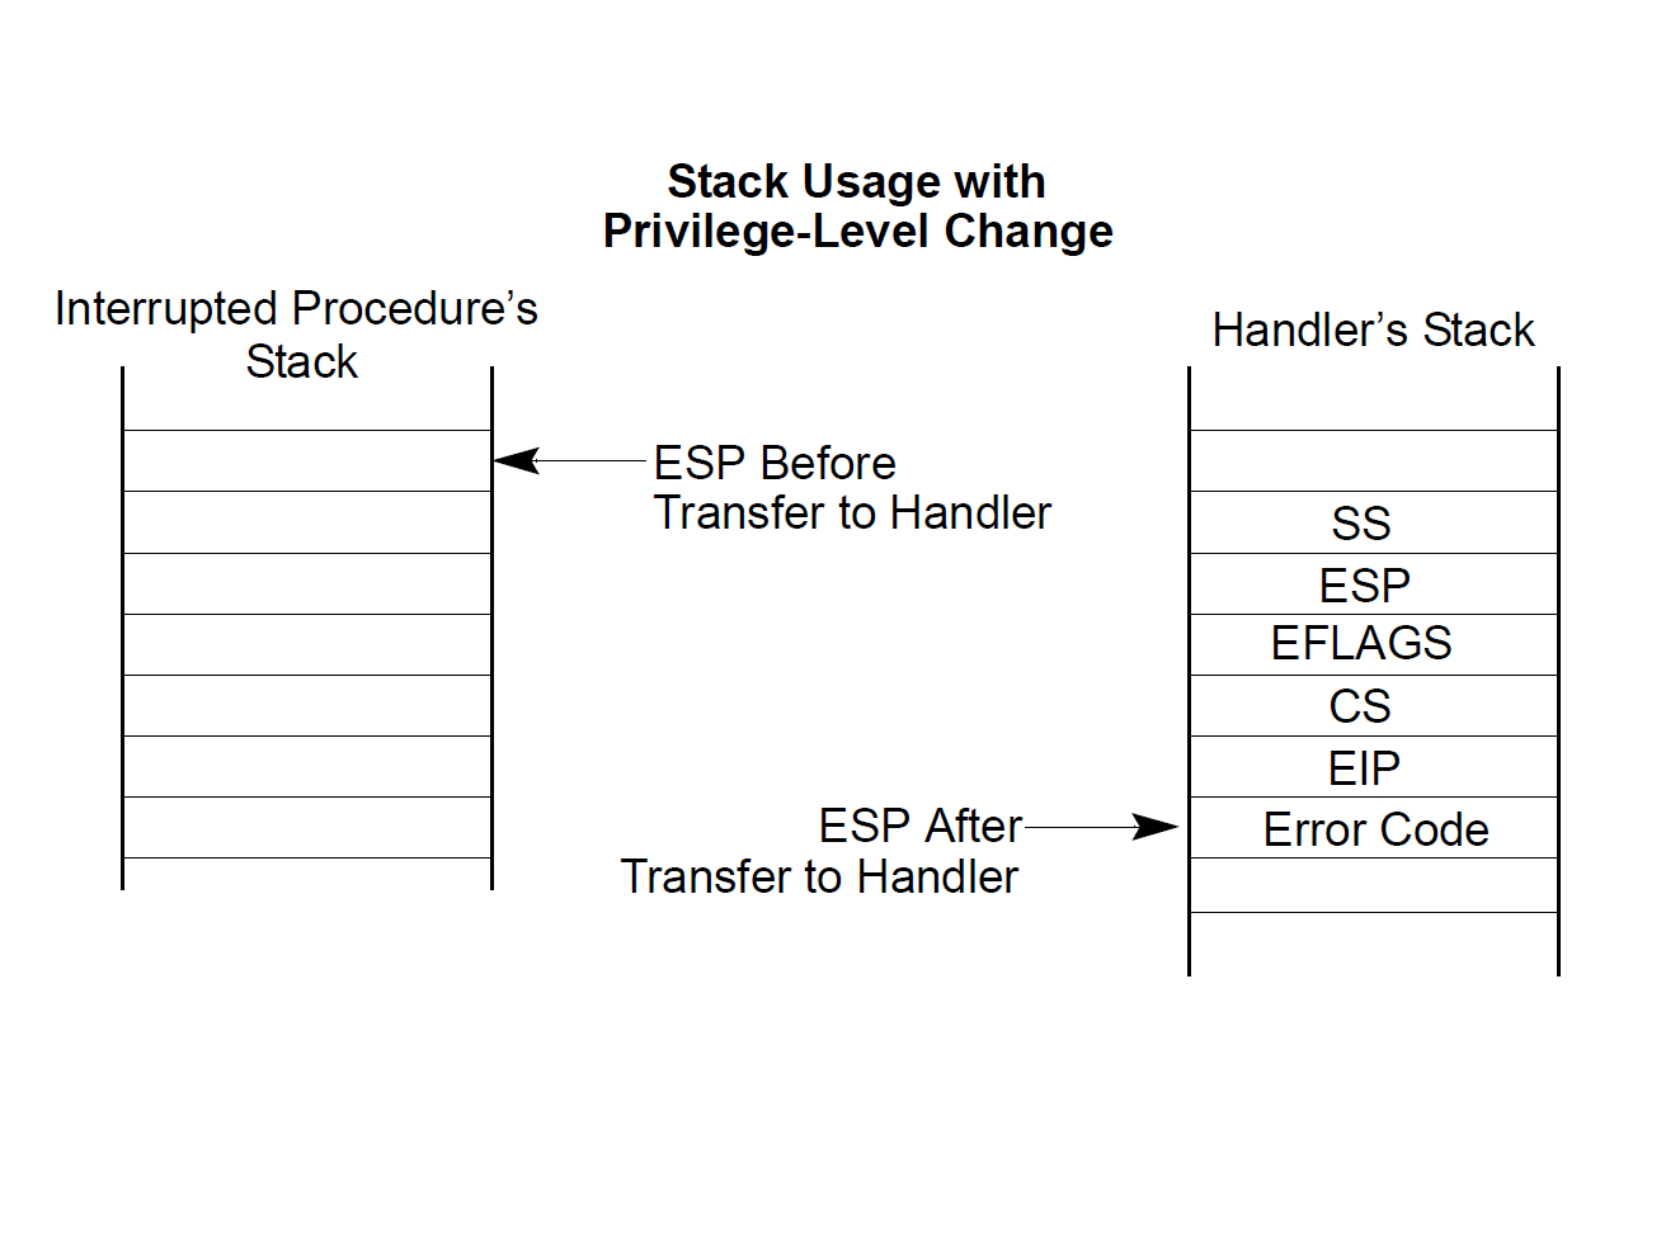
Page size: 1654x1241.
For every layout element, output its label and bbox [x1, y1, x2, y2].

picture [37, 152, 1576, 1002]
